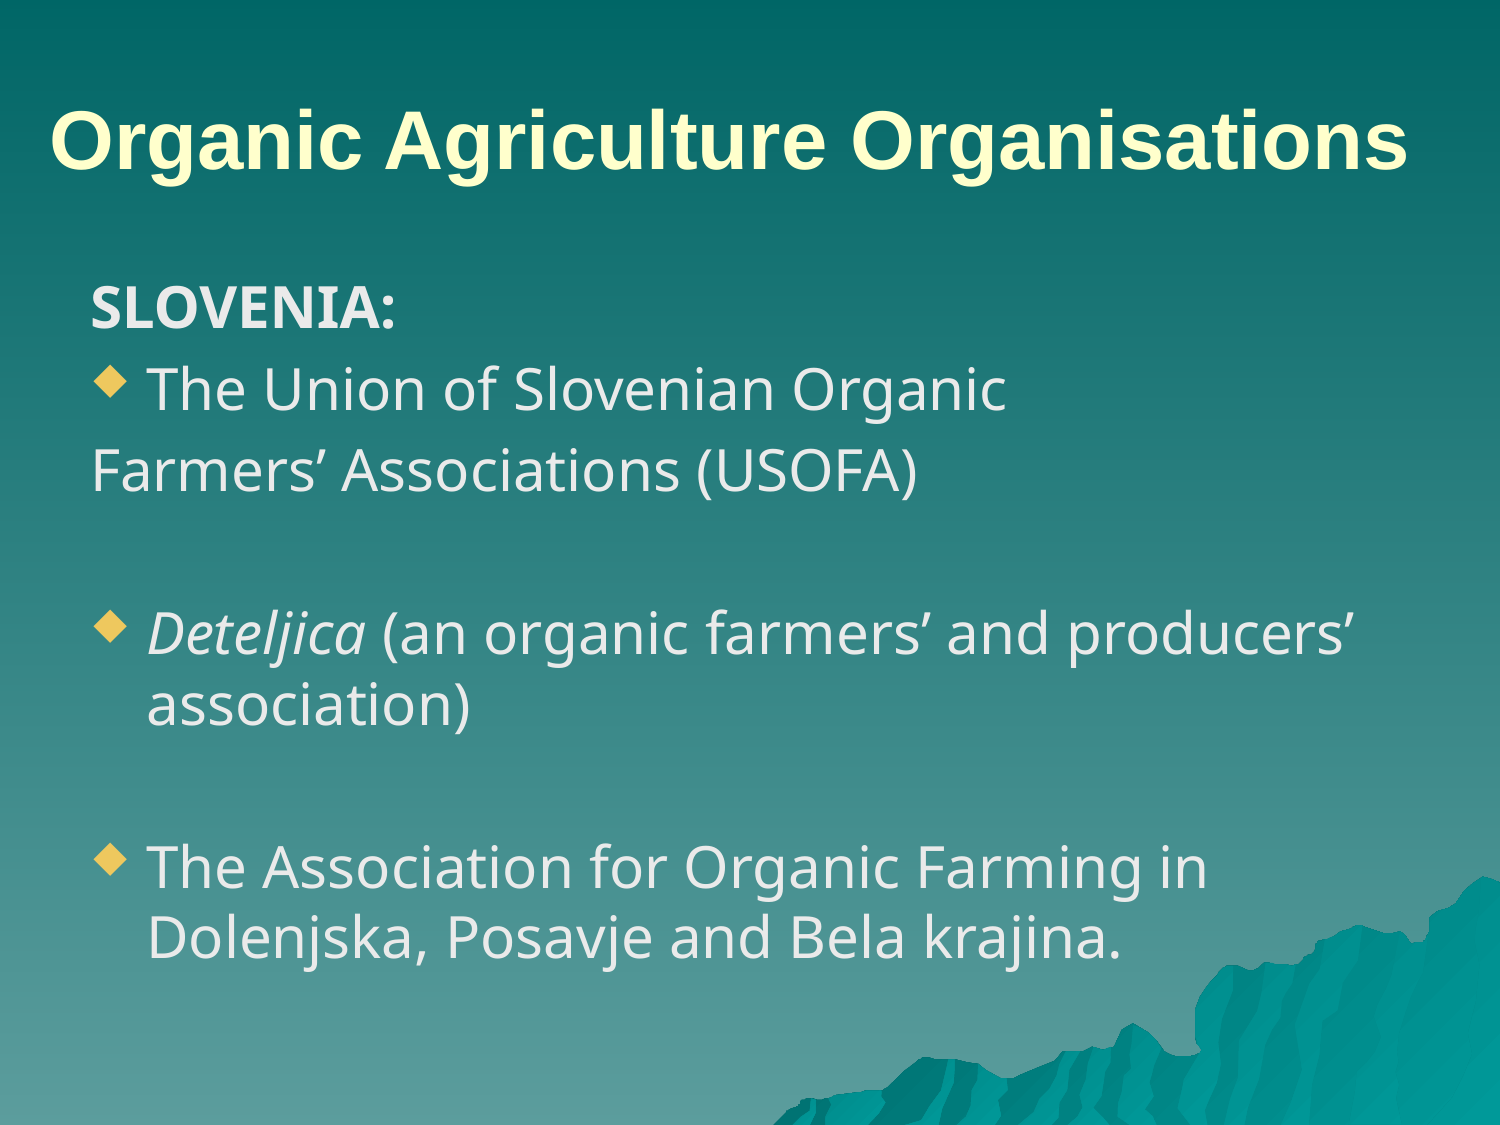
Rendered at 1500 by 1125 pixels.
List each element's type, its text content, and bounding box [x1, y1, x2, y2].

list SLOVENIA: The Union of Slovenian Organic Farmers’ Associations (USOFA) Deteljica (an organic farmers’ and producers’ association) The Association for Organic Farming in Dolenjska, Posavje and Bela krajina. [75, 262, 1425, 1006]
title Organic Agriculture Organisations [29, 42, 1455, 230]
